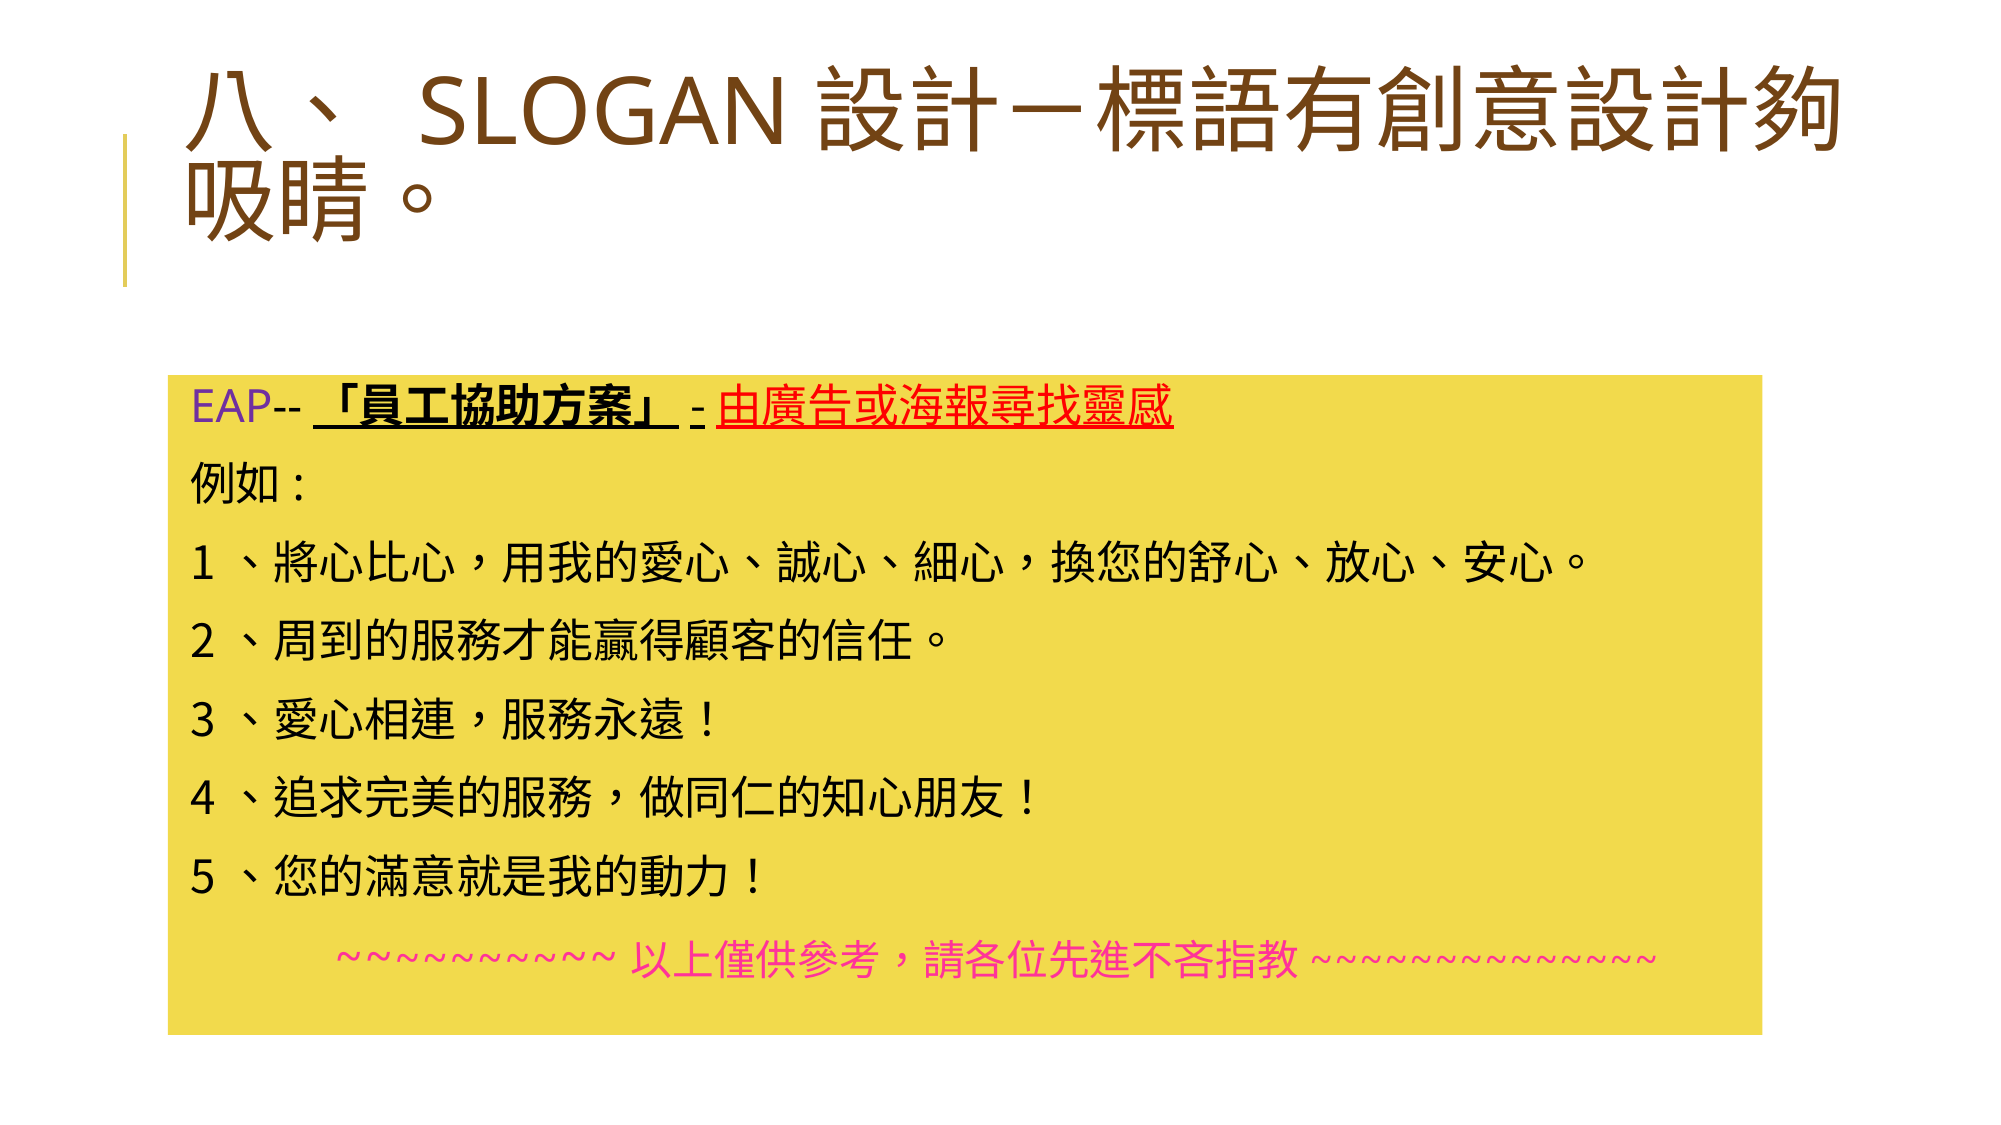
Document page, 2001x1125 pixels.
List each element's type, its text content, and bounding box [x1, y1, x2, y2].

list EAP--「員工協助方案」-由廣告或海報尋找靈感 例如: 1、將心比心，用我的愛心、誠心、細心，換您的舒心、放心、安心。 2、周到的服務才能贏得顧客的信任。 3、愛心相連，服務永遠！ 4、追求完美的服務，做同仁的知心朋友！ 5、您的滿意就是我的動力！ ~~~~~~~~~~以上僅供參考，請各位先進不吝指教~~~~~~~~~~~~~~ [167, 375, 1763, 1035]
title 八、 SLOGAN設計－標語有創意設計夠吸睛。 [167, 96, 1895, 342]
